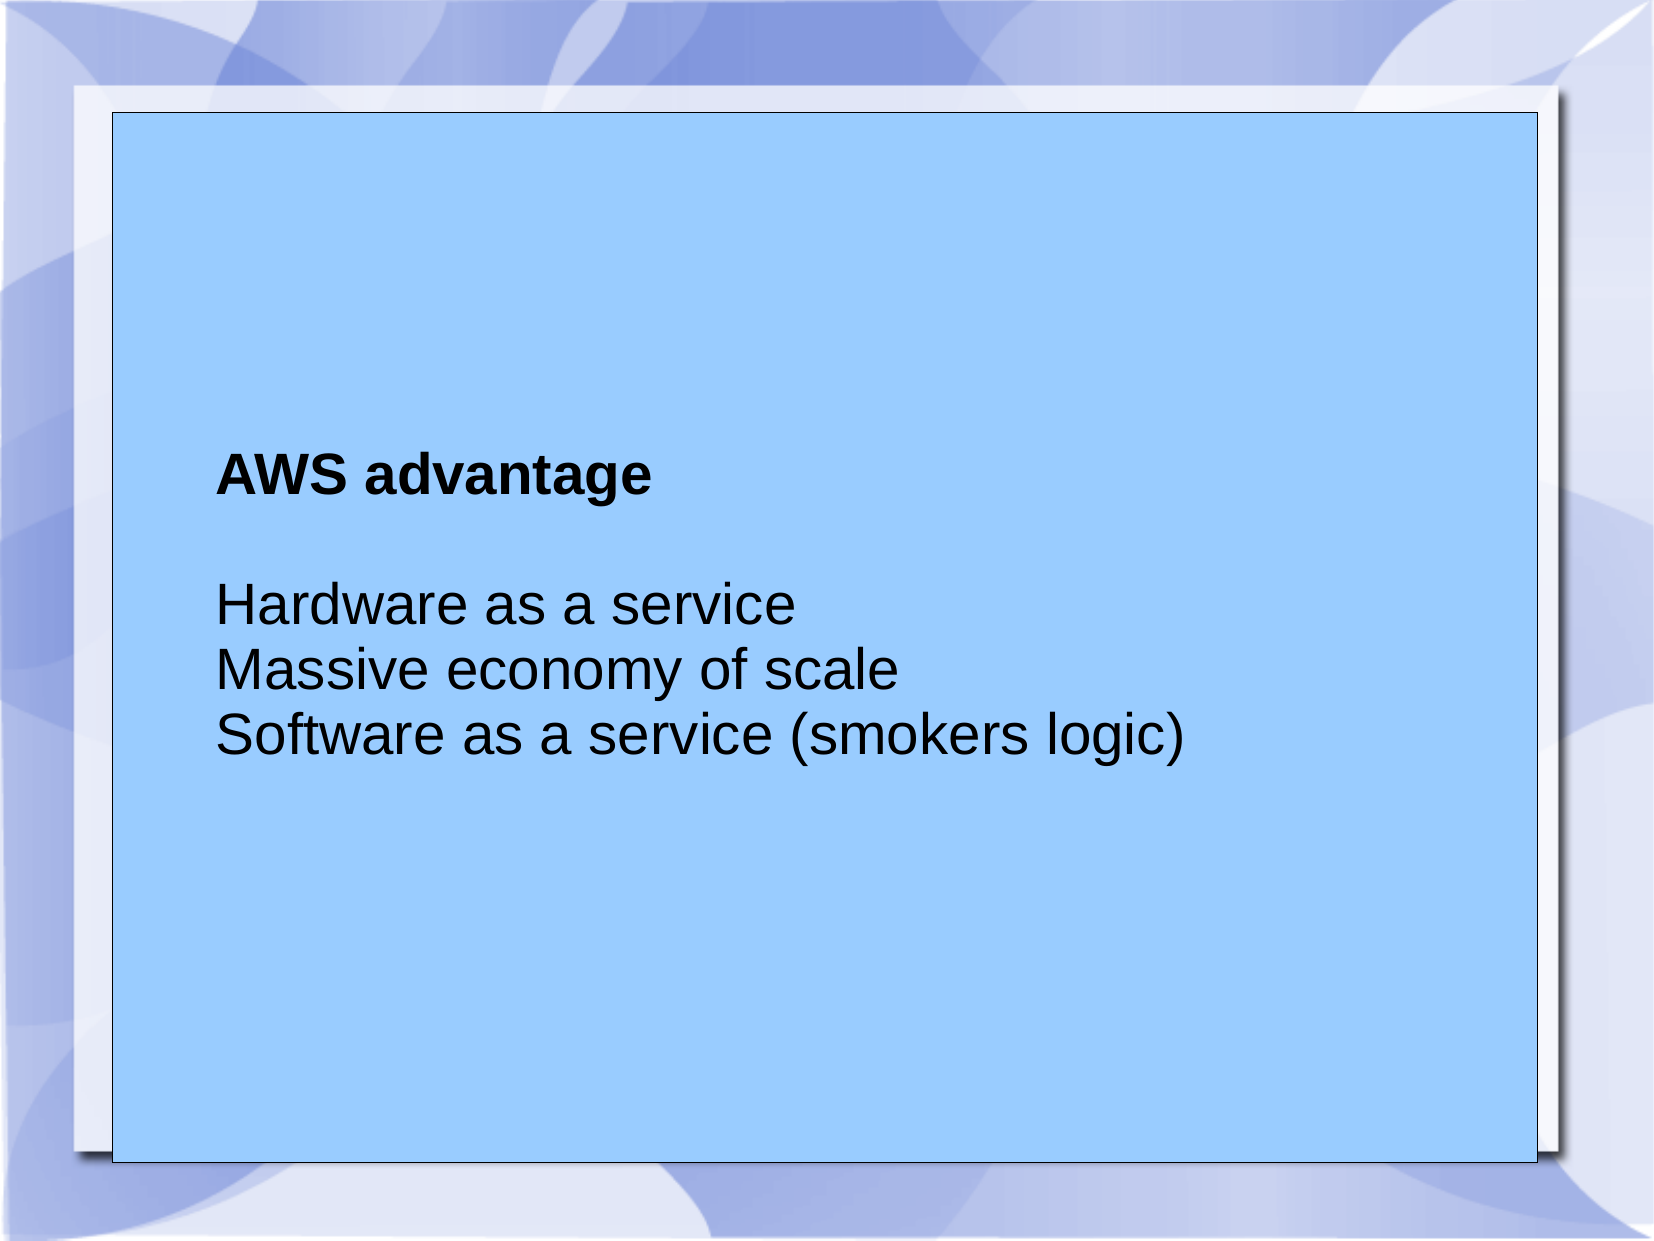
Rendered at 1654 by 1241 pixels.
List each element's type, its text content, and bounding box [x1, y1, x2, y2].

text_box AWS advantage Hardware as a service Massive economy of scale Software as a service (smokers logic) [201, 434, 1476, 795]
picture [0, 0, 1654, 1241]
text_box [112, 112, 1538, 1163]
